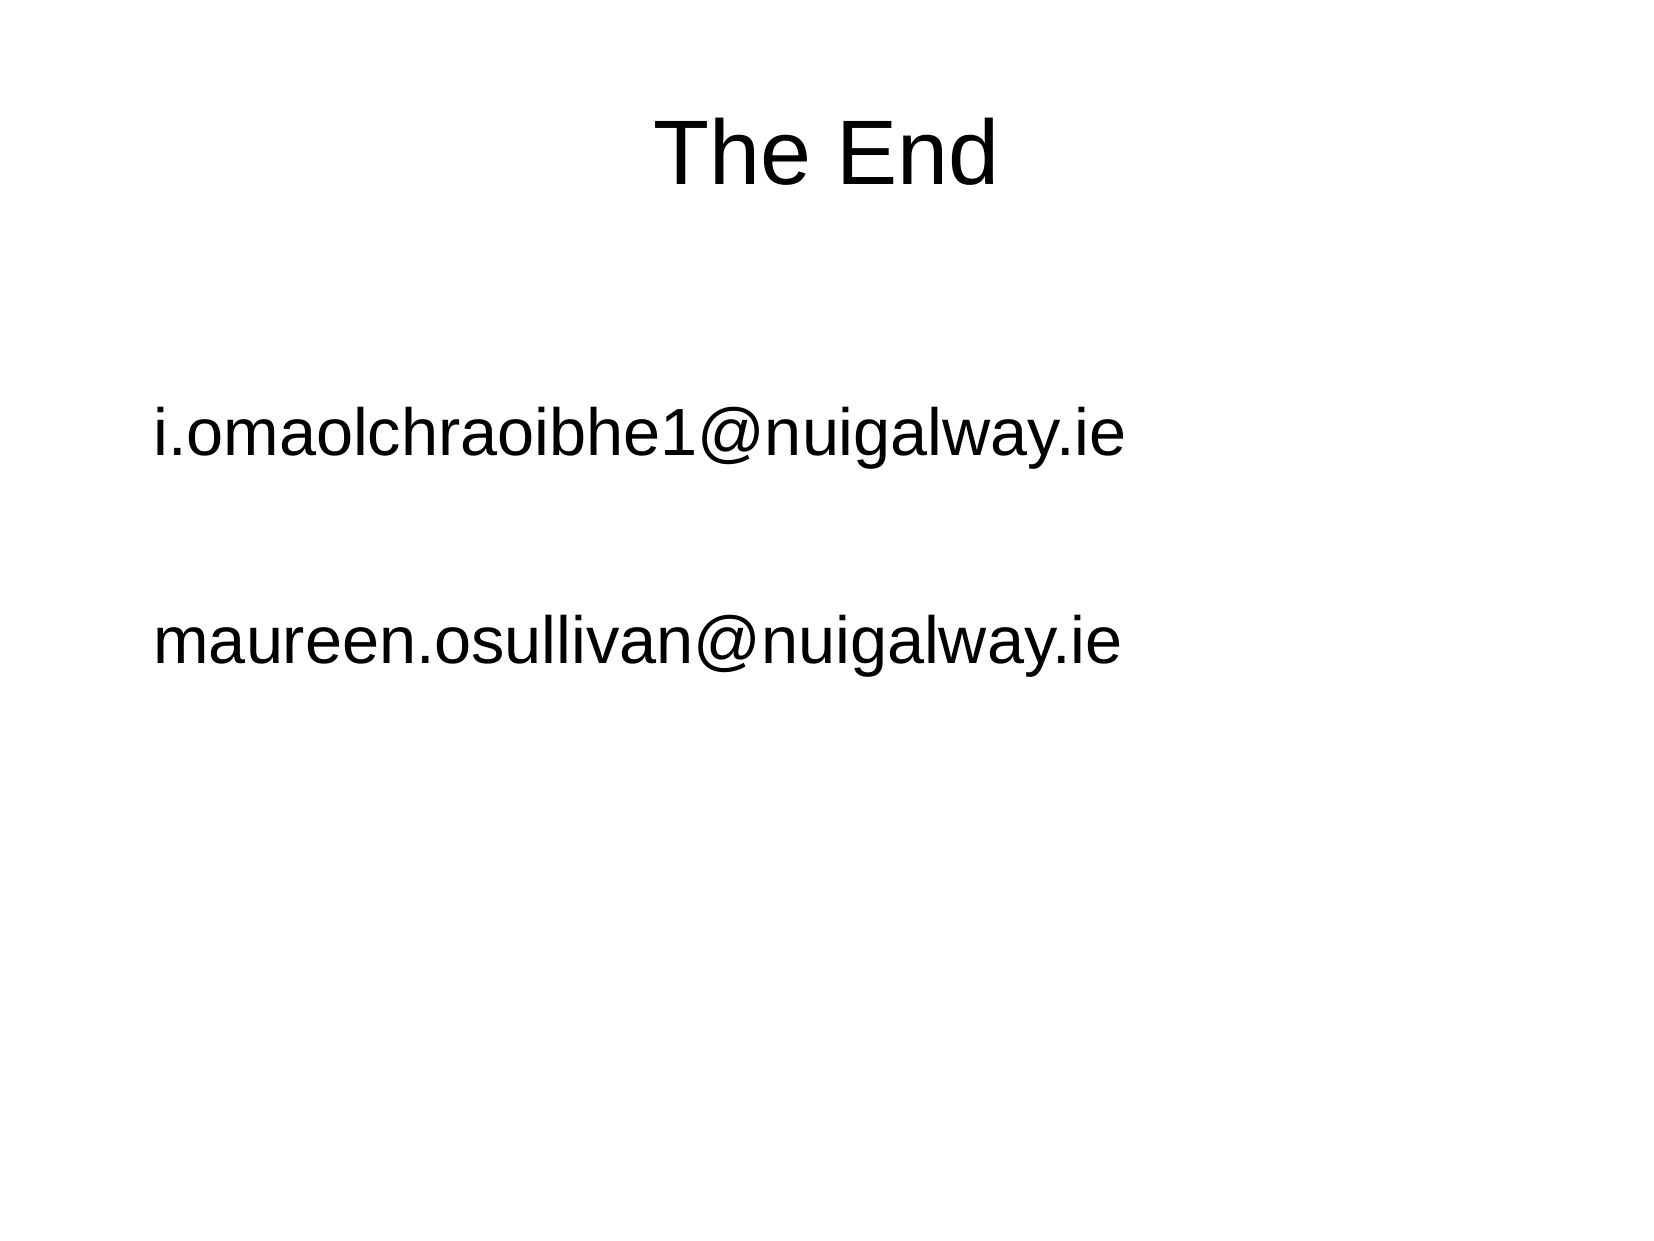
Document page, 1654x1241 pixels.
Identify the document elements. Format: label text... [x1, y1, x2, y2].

list i.omaolchraoibhe1@nuigalway.ie maureen.osullivan@nuigalway.ie [82, 290, 1538, 1010]
title The End [82, 49, 1571, 257]
